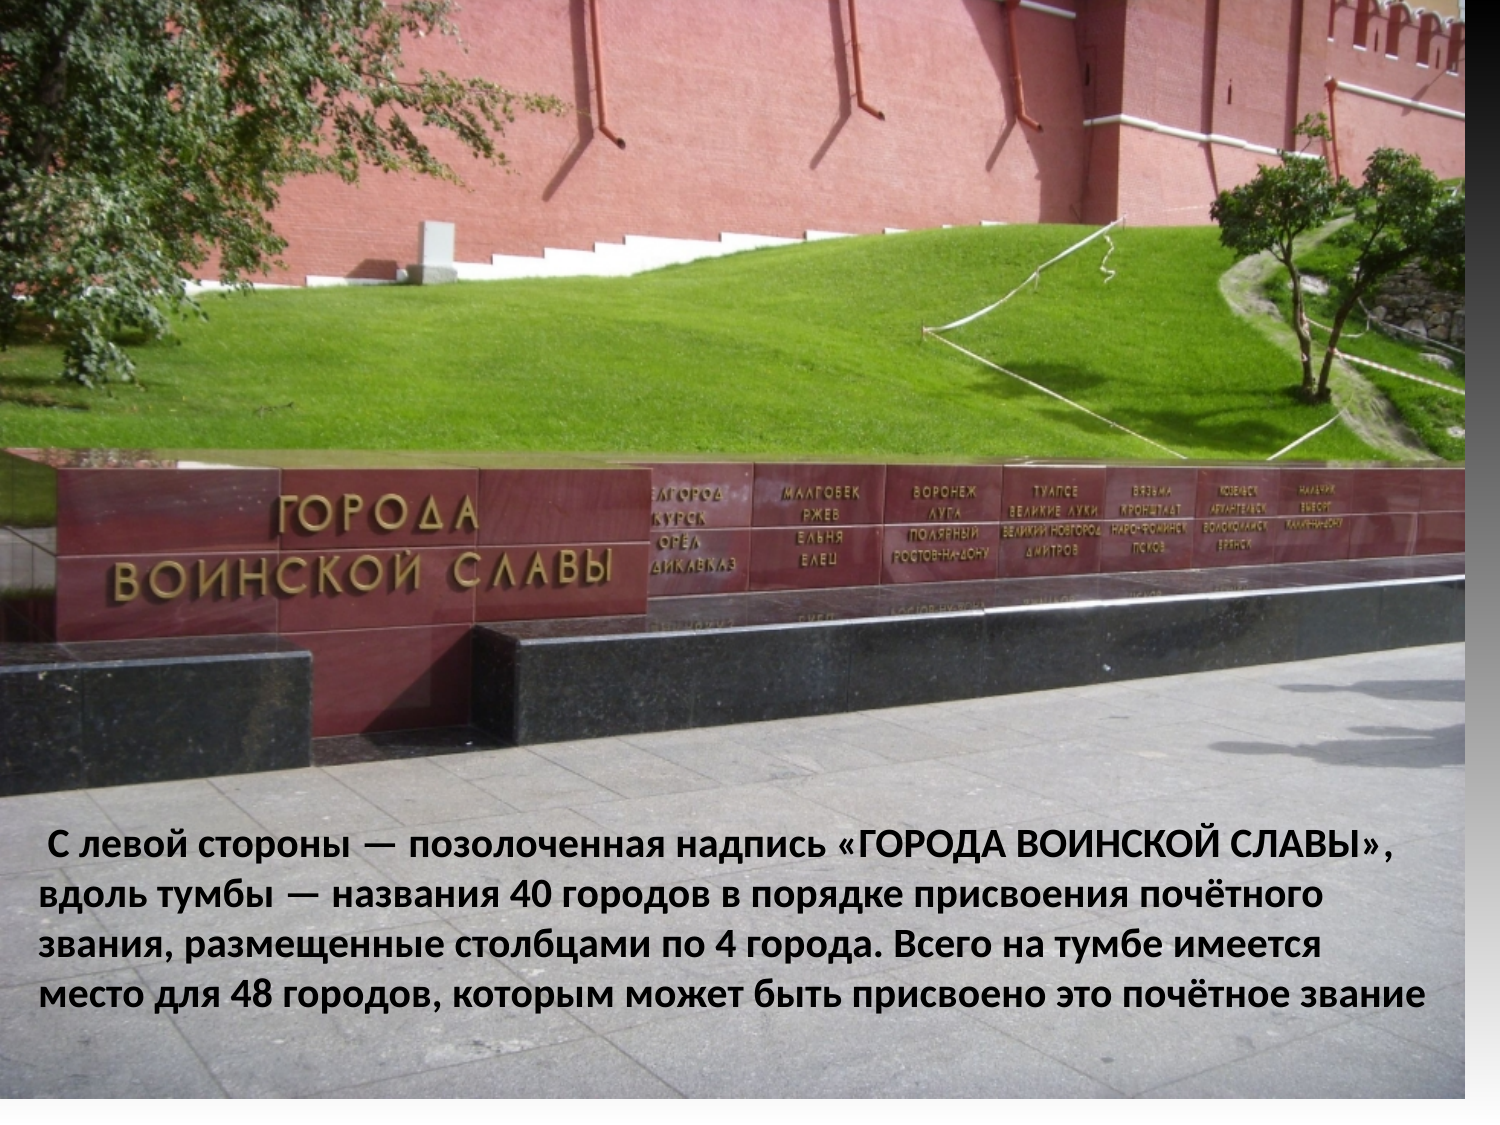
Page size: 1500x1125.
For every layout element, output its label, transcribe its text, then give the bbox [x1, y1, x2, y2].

text_box С левой стороны — позолоченная надпись «ГОРОДА ВОИНСКОЙ СЛАВЫ», вдоль тумбы — названия 40 городов в порядке присвоения почётного звания, размещенные столбцами по 4 города. Всего на тумбе имеется место для 48 городов, которым может быть присвоено это почётное звание [23, 808, 1454, 1069]
picture [0, 0, 1465, 1099]
